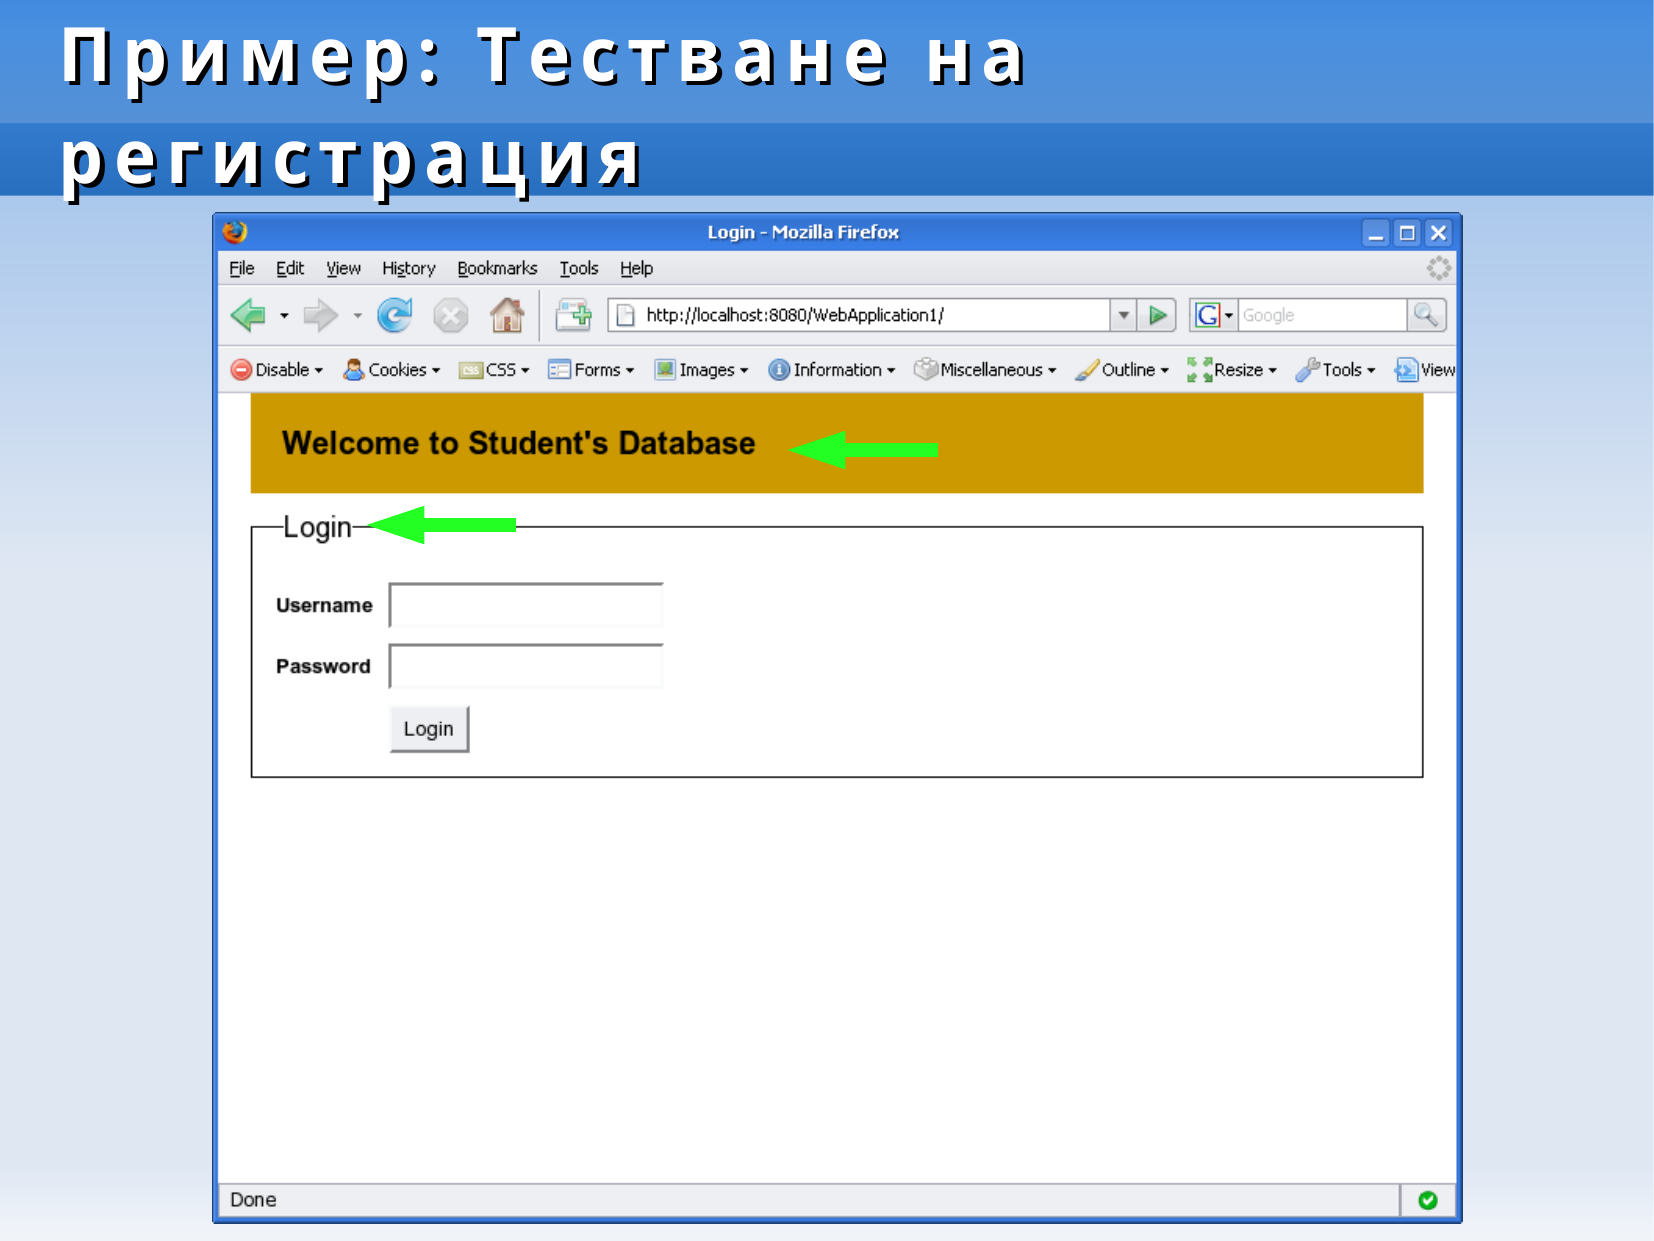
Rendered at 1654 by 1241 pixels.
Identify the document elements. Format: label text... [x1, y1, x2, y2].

picture [0, 0, 1654, 1241]
title Пример: Тестване на регистрация [59, 36, 1613, 171]
